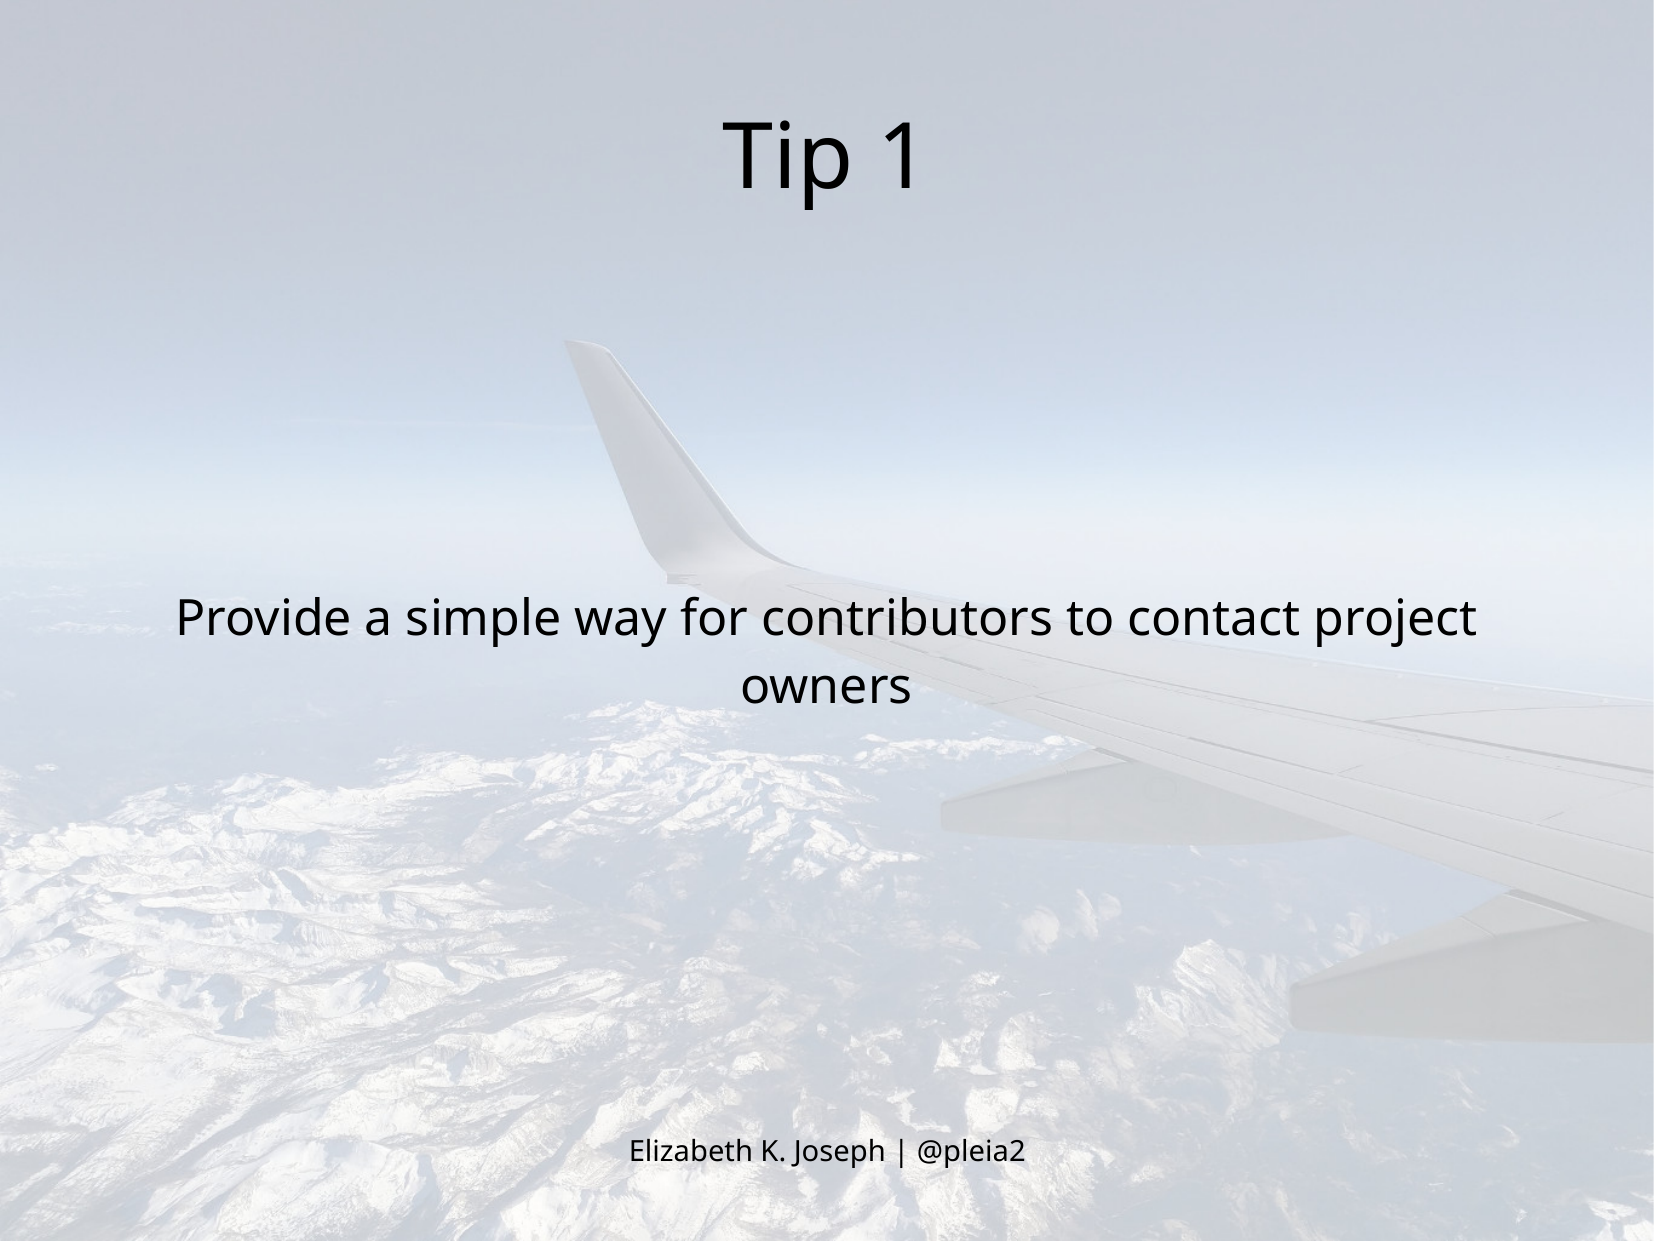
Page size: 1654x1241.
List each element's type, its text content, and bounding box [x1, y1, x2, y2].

subtitle Provide a simple way for contributors to contact project owners [82, 290, 1571, 1010]
picture [0, 0, 1654, 1241]
title Tip 1 [82, 49, 1571, 257]
